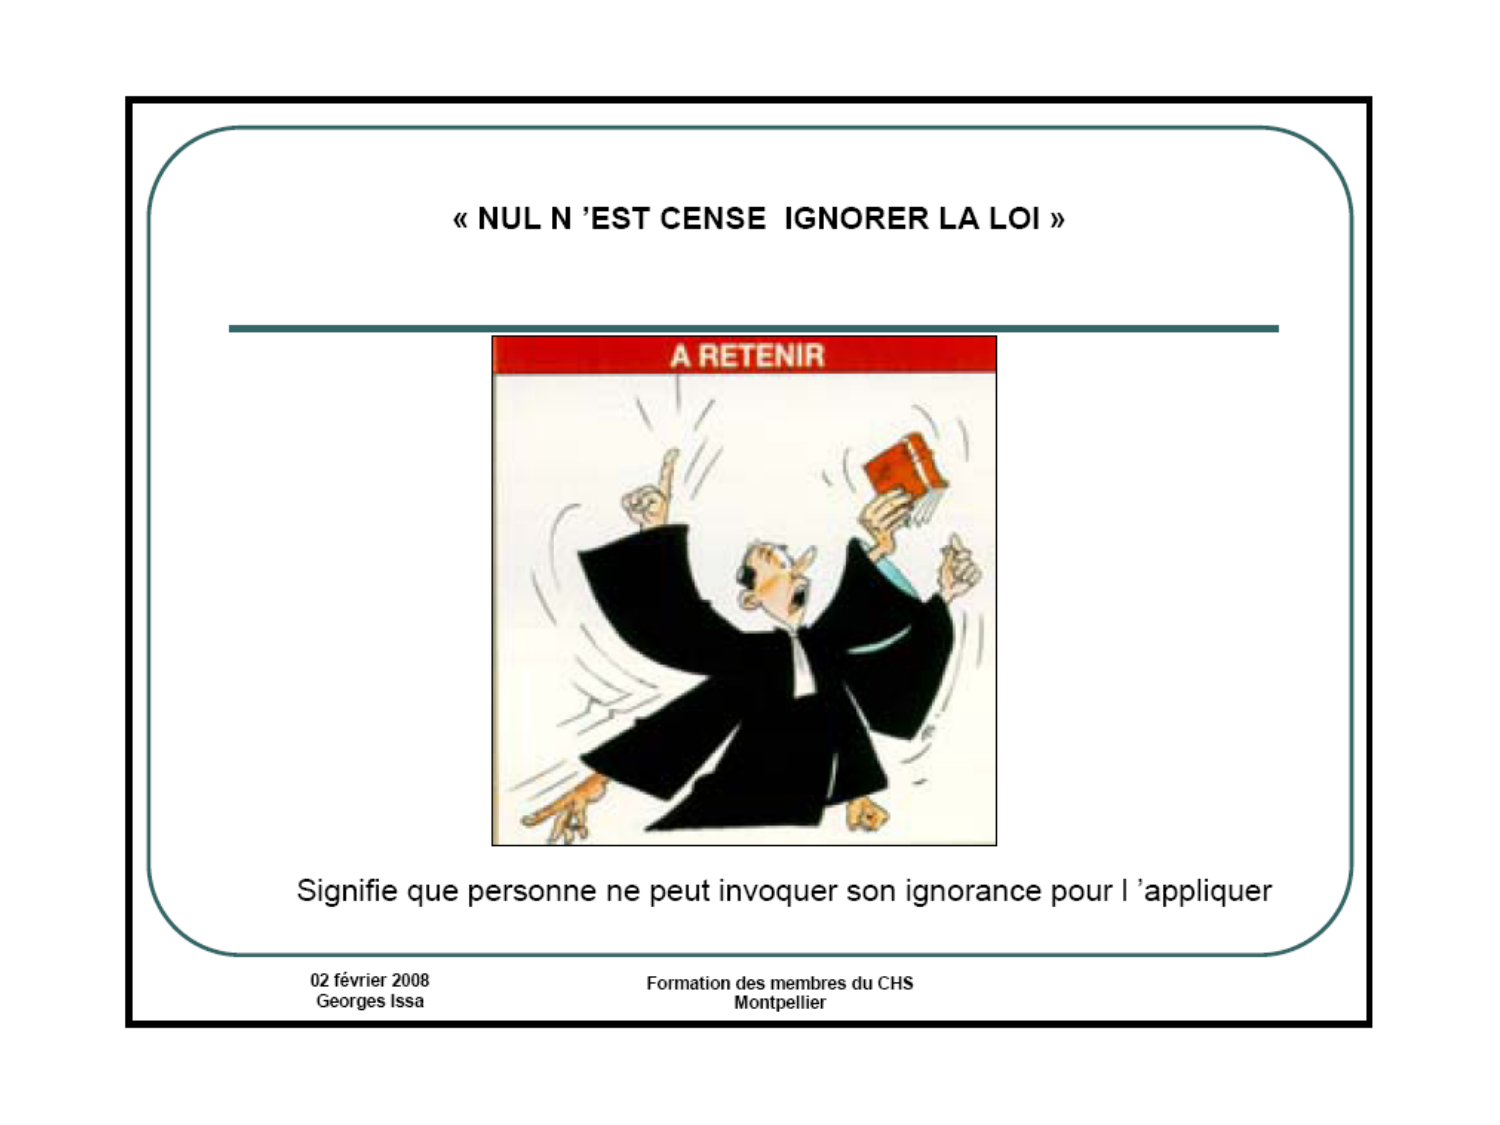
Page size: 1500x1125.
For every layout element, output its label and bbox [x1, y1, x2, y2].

picture [118, 86, 1382, 1039]
